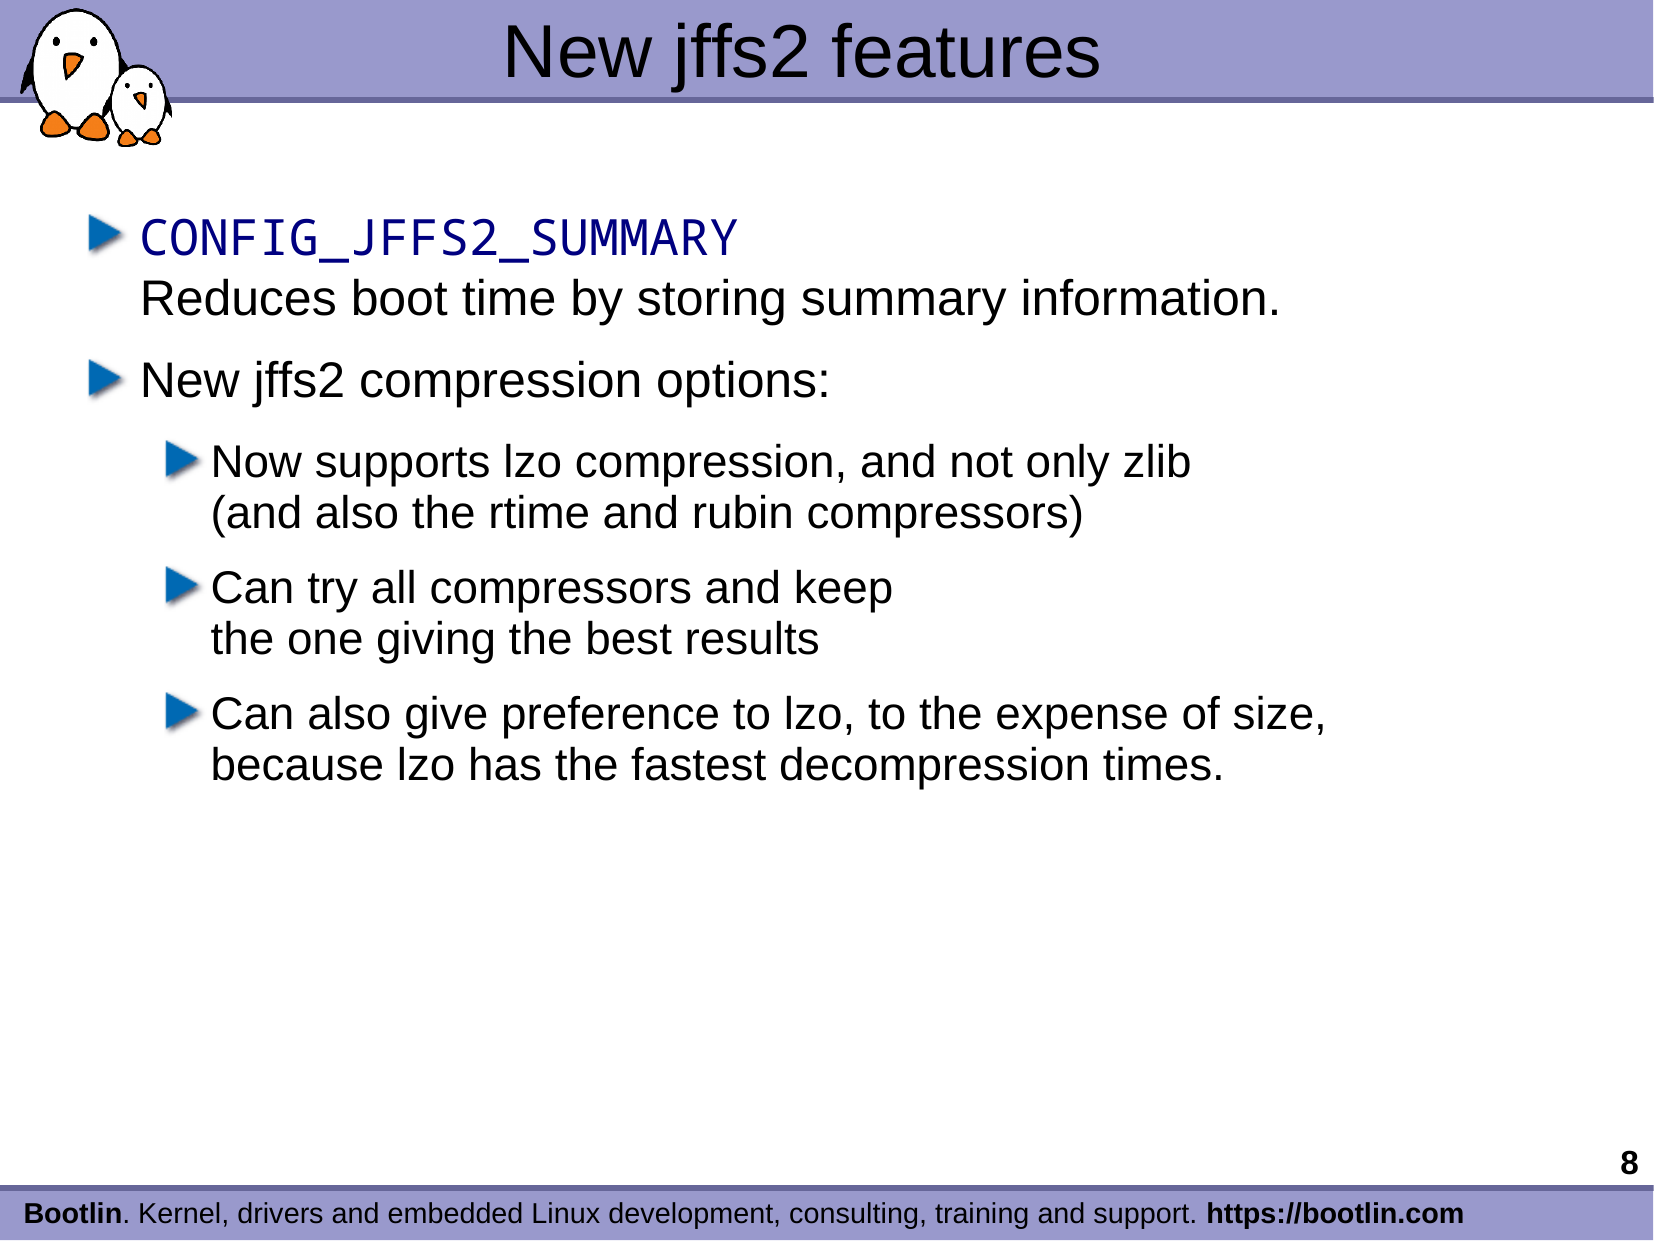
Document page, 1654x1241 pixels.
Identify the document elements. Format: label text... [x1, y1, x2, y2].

list CONFIG_JFFS2_SUMMARY Reduces boot time by storing summary information. New jffs2 compression options: Now supports lzo compression, and not only zlib (and also the rtime and rubin compressors) Can try all compressors and keep the one giving the best results Can also give preference to lzo, to the expense of size, because lzo has the fastest decompression times. [68, 201, 1592, 1118]
picture [20, 8, 172, 147]
title New jffs2 features [77, 0, 1529, 104]
